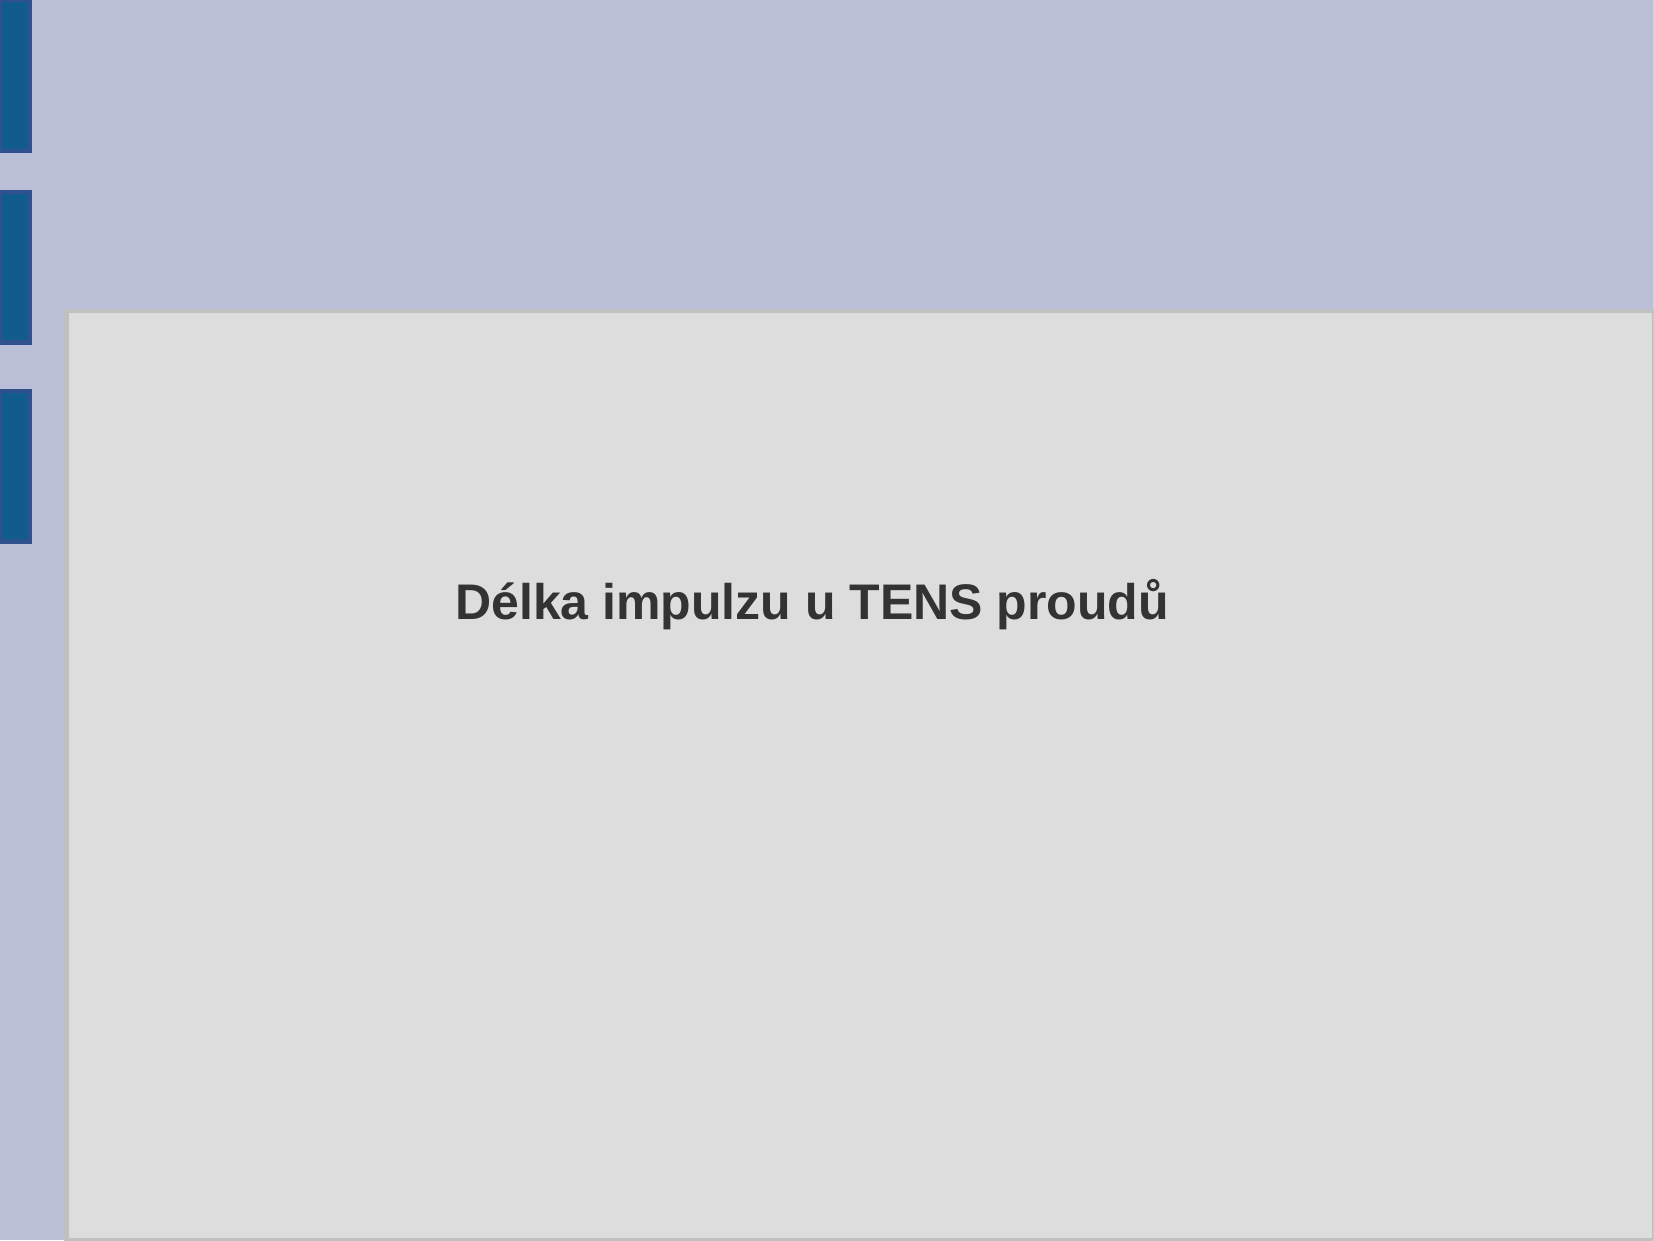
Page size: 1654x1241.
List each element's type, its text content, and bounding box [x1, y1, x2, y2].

title Délka impulzu u TENS proudů [106, 496, 1519, 704]
